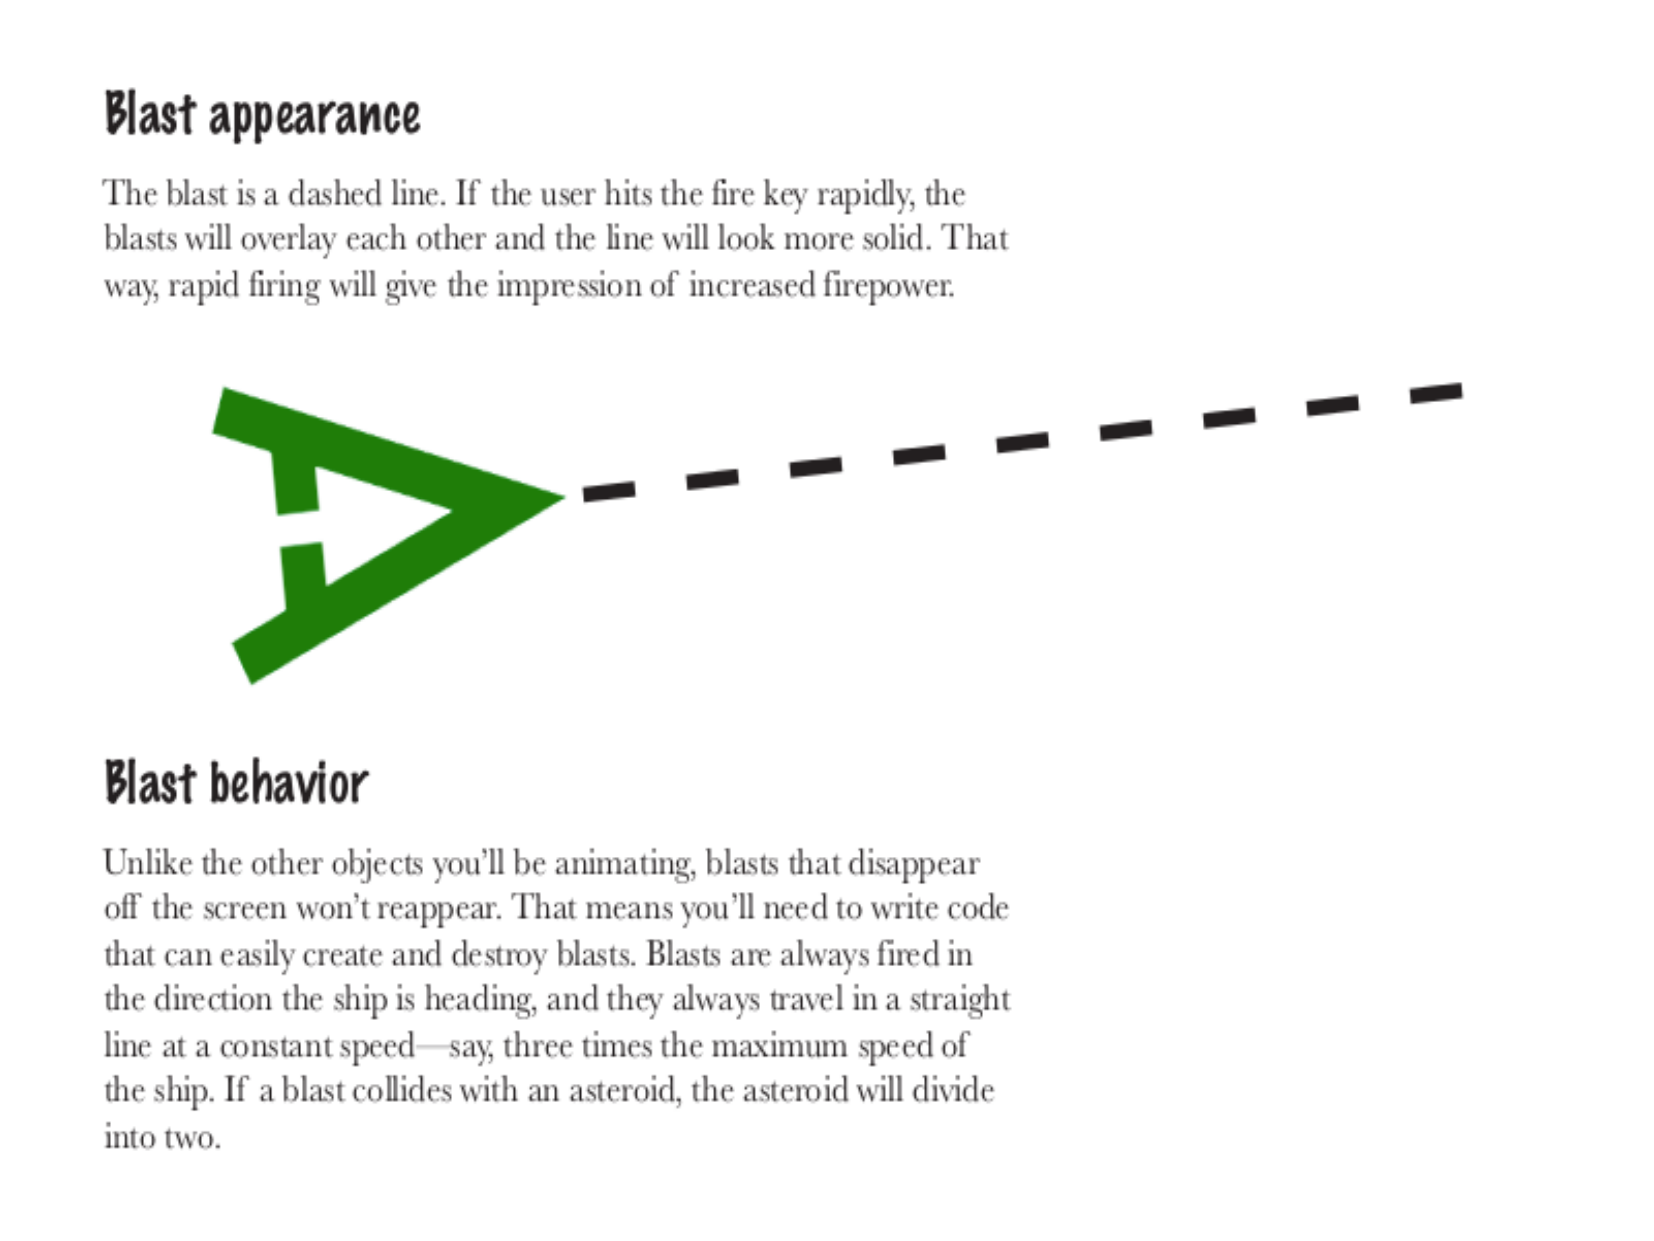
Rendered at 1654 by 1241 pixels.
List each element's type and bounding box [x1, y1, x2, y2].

picture [82, 58, 1607, 1193]
